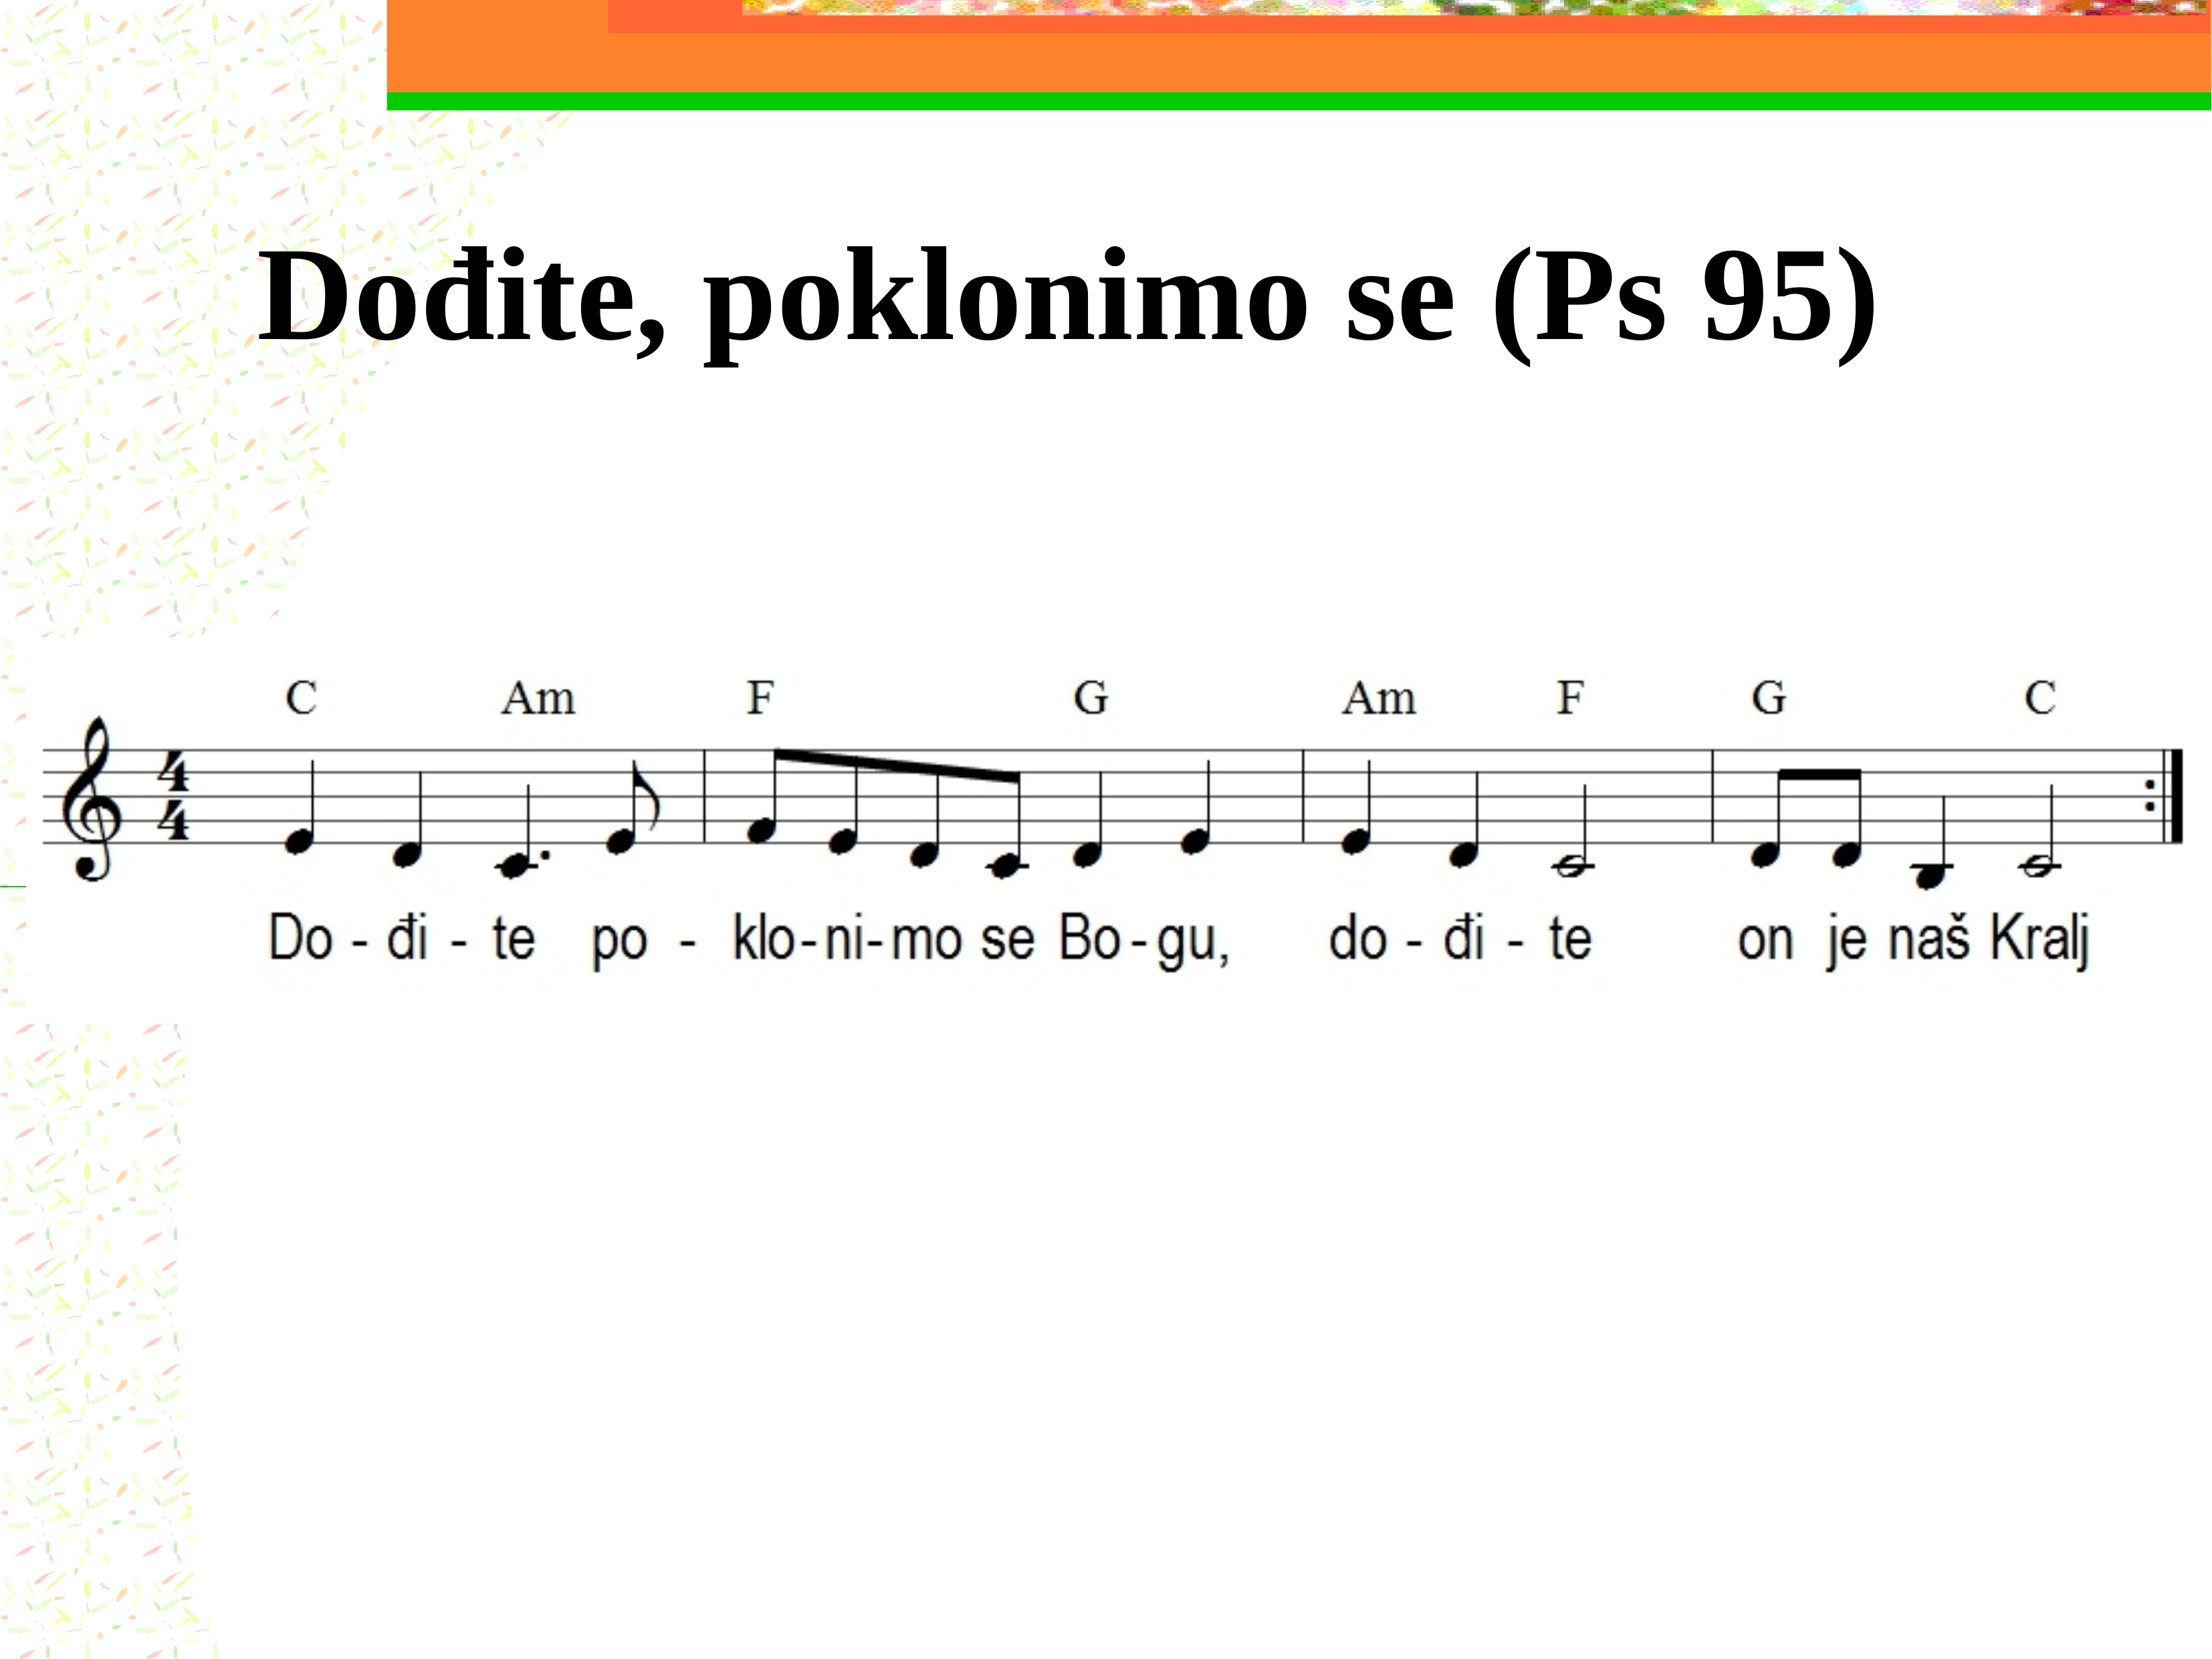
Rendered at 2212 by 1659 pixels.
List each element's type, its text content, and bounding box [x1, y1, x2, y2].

text_box Dođite, poklonimo se (Ps 95) [128, 147, 2009, 424]
picture [608, 0, 2211, 33]
picture [0, 0, 2212, 1659]
